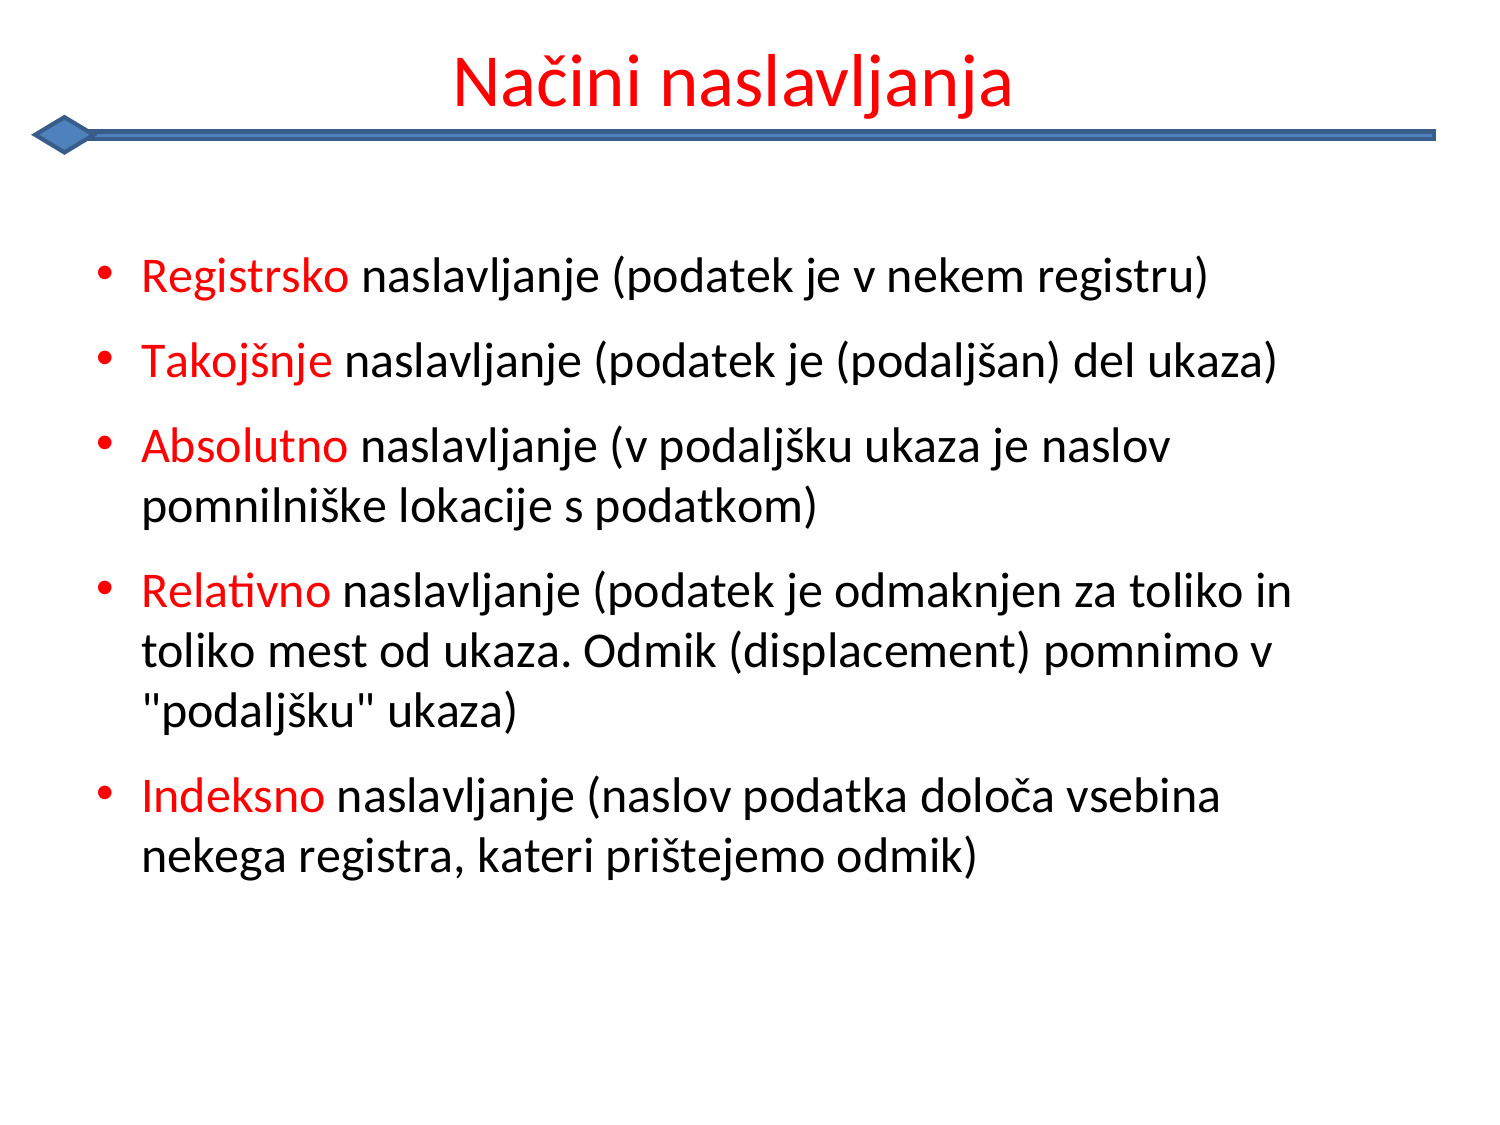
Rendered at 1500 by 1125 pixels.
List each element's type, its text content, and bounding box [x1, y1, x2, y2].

title Načini naslavljanja [58, 0, 1409, 153]
text_box Registrsko naslavljanje (podatek je v nekem registru) Takojšnje naslavljanje (podatek je (podaljšan) del ukaza) Absolutno naslavljanje (v podaljšku ukaza je naslov pomnilniške lokacije s podatkom) Relativno naslavljanje (podatek je odmaknjen za toliko in toliko mest od ukaza. Odmik (displacement) pomnimo v "podaljšku" ukaza) Indeksno naslavljanje (naslov podatka določa vsebina nekega registra, kateri prištejemo odmik) [81, 234, 1383, 975]
